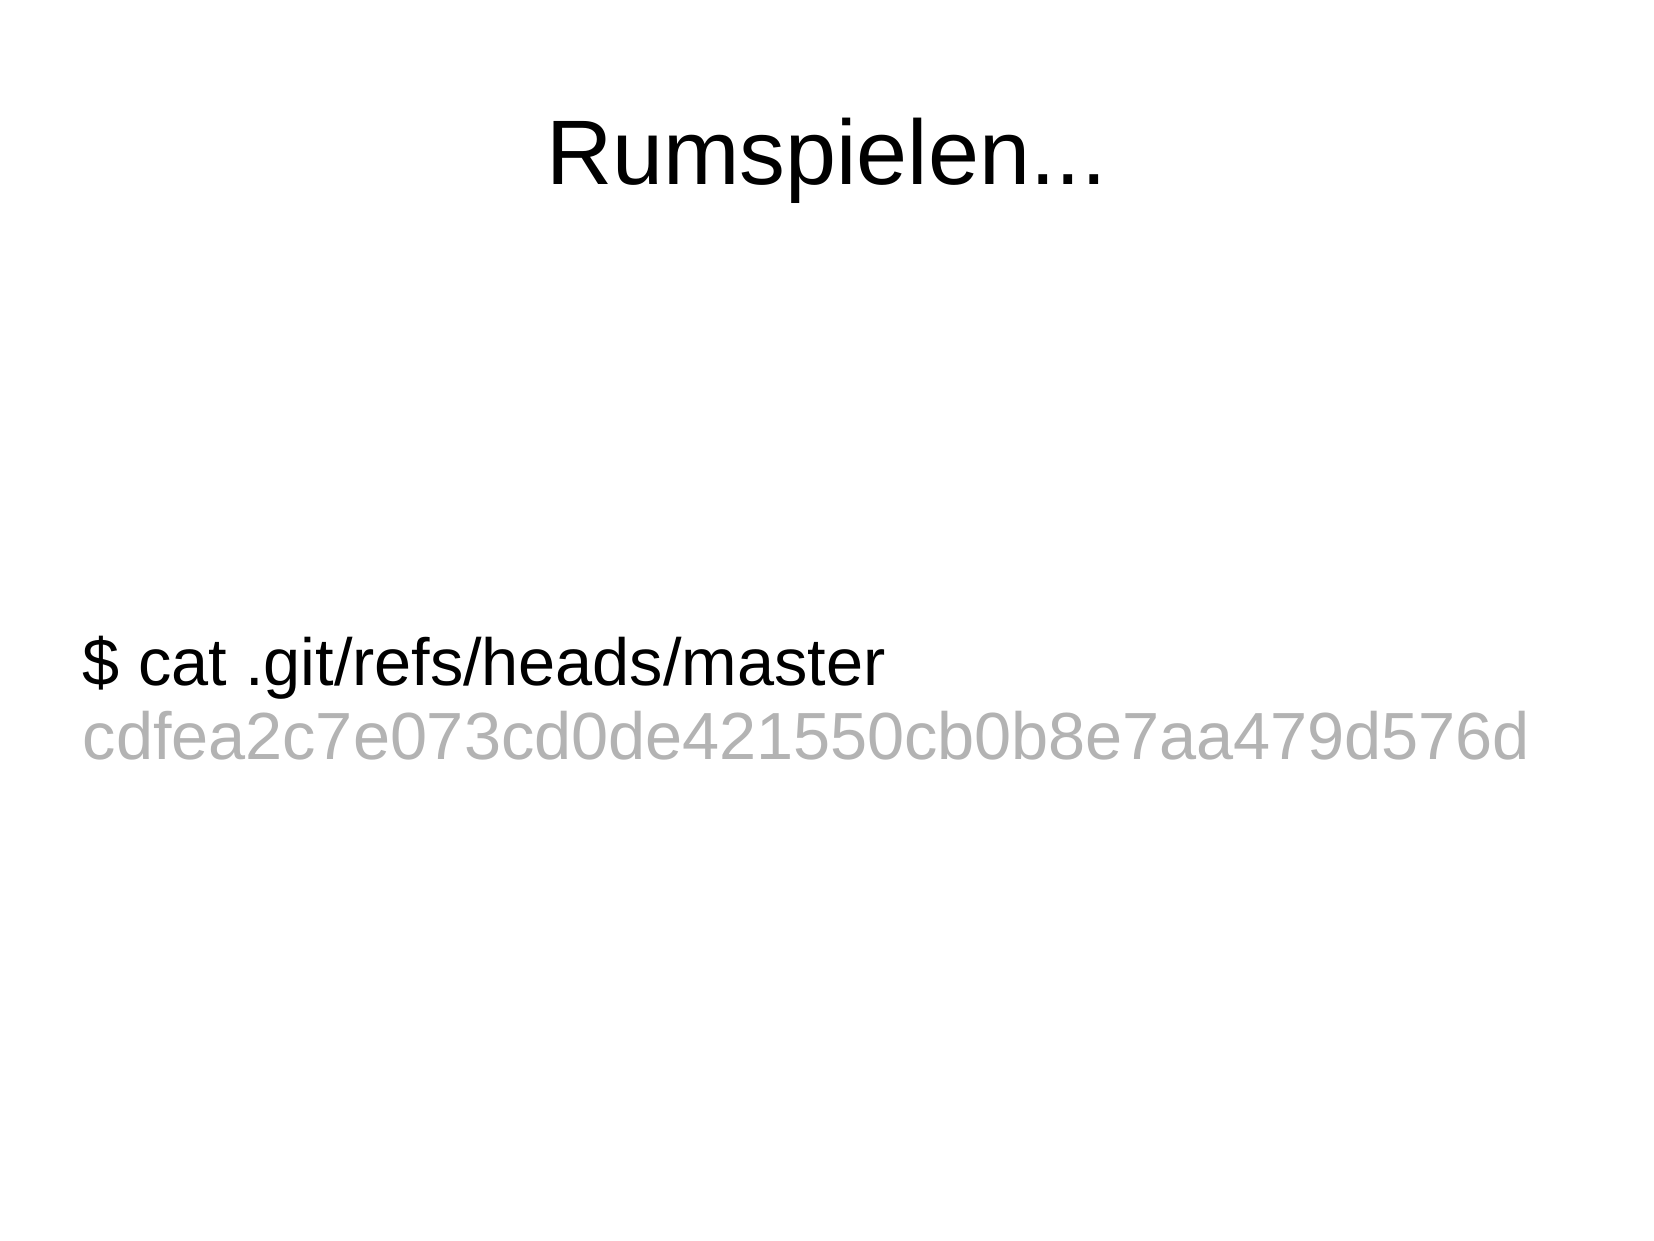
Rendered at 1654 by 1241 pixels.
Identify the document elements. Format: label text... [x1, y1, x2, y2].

subtitle $ cat .git/refs/heads/master cdfea2c7e073cd0de421550cb0b8e7aa479d576d [82, 297, 1571, 1102]
title Rumspielen... [82, 56, 1571, 250]
